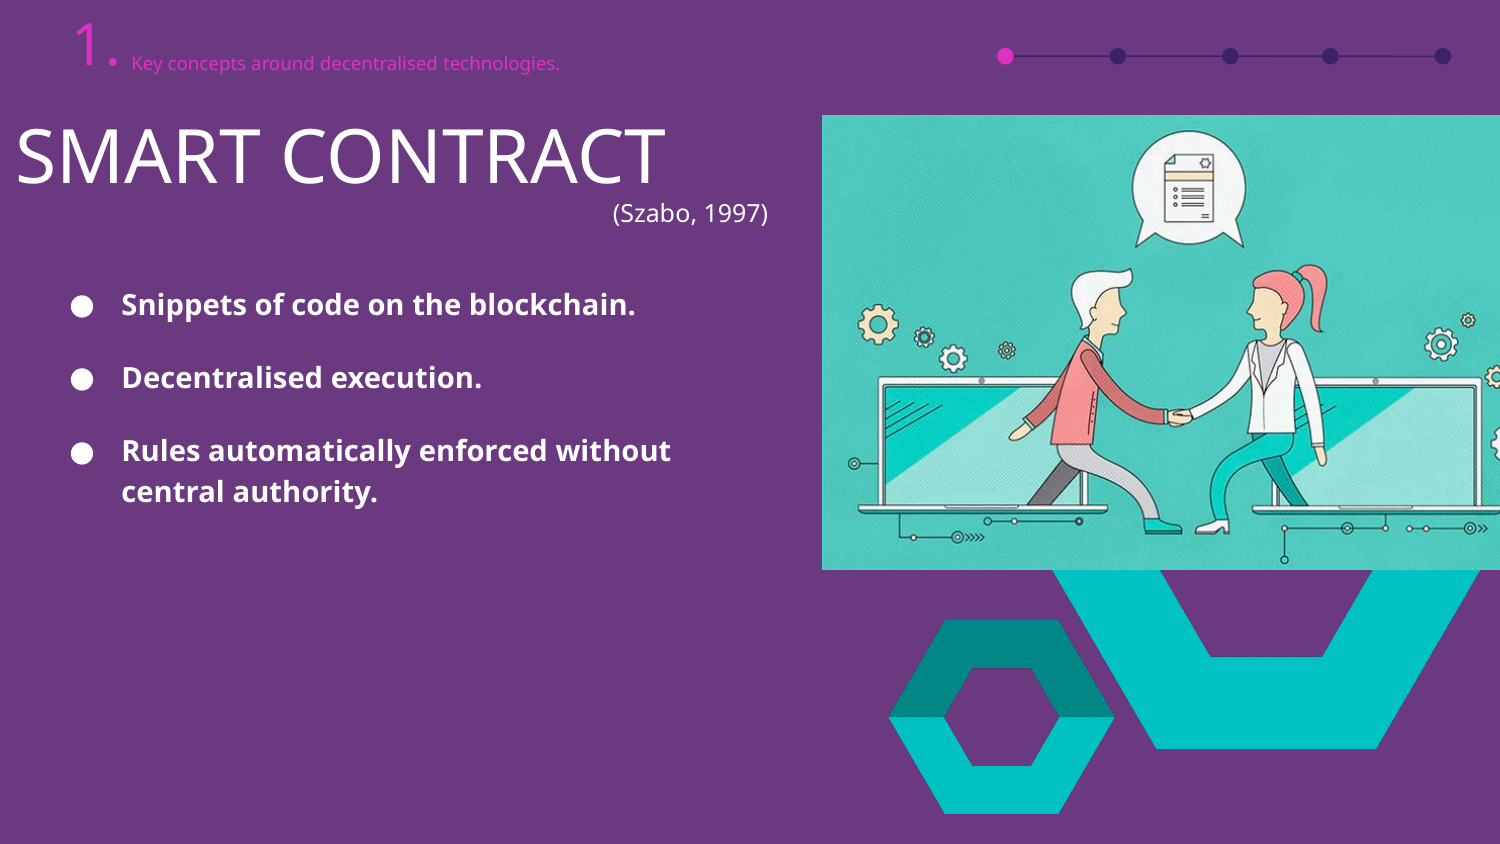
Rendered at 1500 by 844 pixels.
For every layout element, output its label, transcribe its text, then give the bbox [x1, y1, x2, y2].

text_box [1222, 57, 1239, 65]
text_box [1322, 47, 1339, 55]
text_box [1322, 58, 1339, 65]
text_box [1222, 47, 1239, 55]
list Snippets of code on the blockchain. Decentralised execution. Rules automatically enforced without central authority. [31, 265, 723, 587]
list Key concepts around decentralised technologies. [116, 33, 705, 82]
text_box [1109, 47, 1126, 55]
text_box [1434, 47, 1452, 65]
text_box [1109, 57, 1127, 65]
list (Szabo, 1997) [598, 178, 794, 240]
picture [822, 115, 1500, 814]
title SMART CONTRACT [0, 94, 898, 211]
title 1. [56, 0, 138, 98]
text_box [997, 47, 1014, 65]
